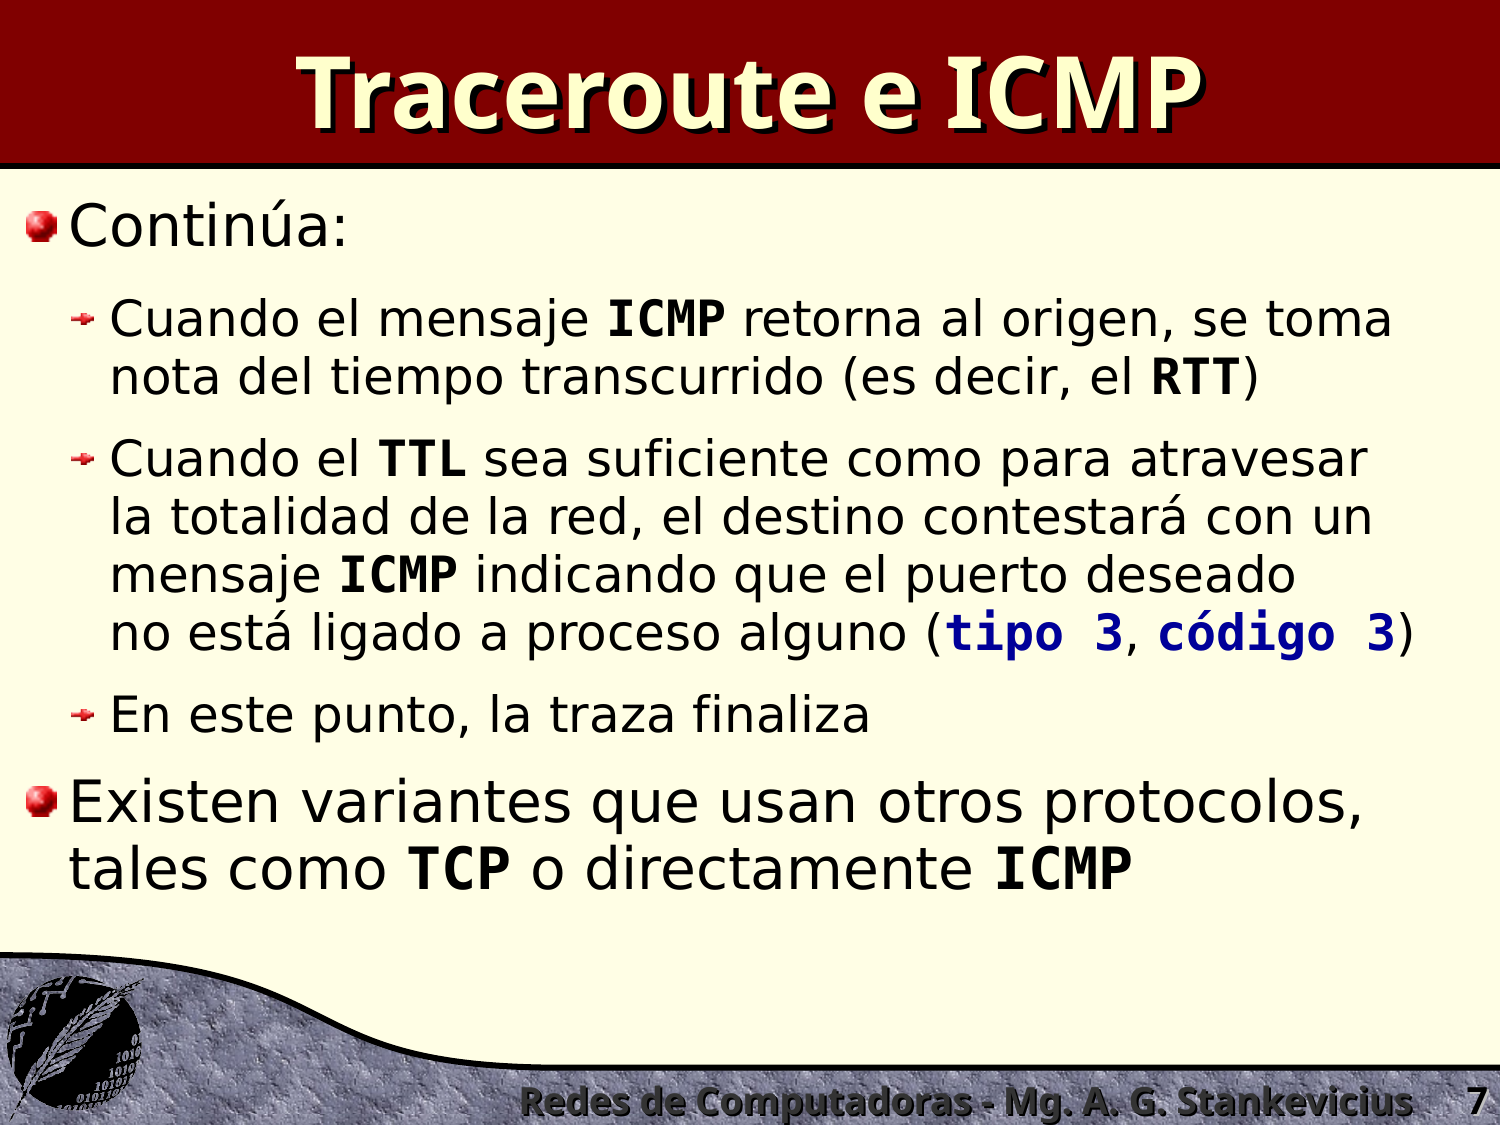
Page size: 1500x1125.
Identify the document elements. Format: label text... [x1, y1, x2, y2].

picture [1047, 1100, 1054, 1110]
picture [790, 1100, 795, 1110]
list Continúa: Cuando el mensaje ICMP retorna al origen, se toma nota del tiempo transcurrido (es decir, el RTT) Cuando el TTL sea suficiente como para atravesar la totalidad de la red, el destino contestará con un mensaje ICMP indicando que el puerto deseado no está ligado a proceso alguno (tipo 3, código 3) En este punto, la traza finaliza Existen variantes que usan otros protocolos, tales como TCP o directamente ICMP [11, 192, 1486, 904]
picture [0, 959, 1500, 1125]
title Traceroute e ICMP [15, 5, 1485, 160]
